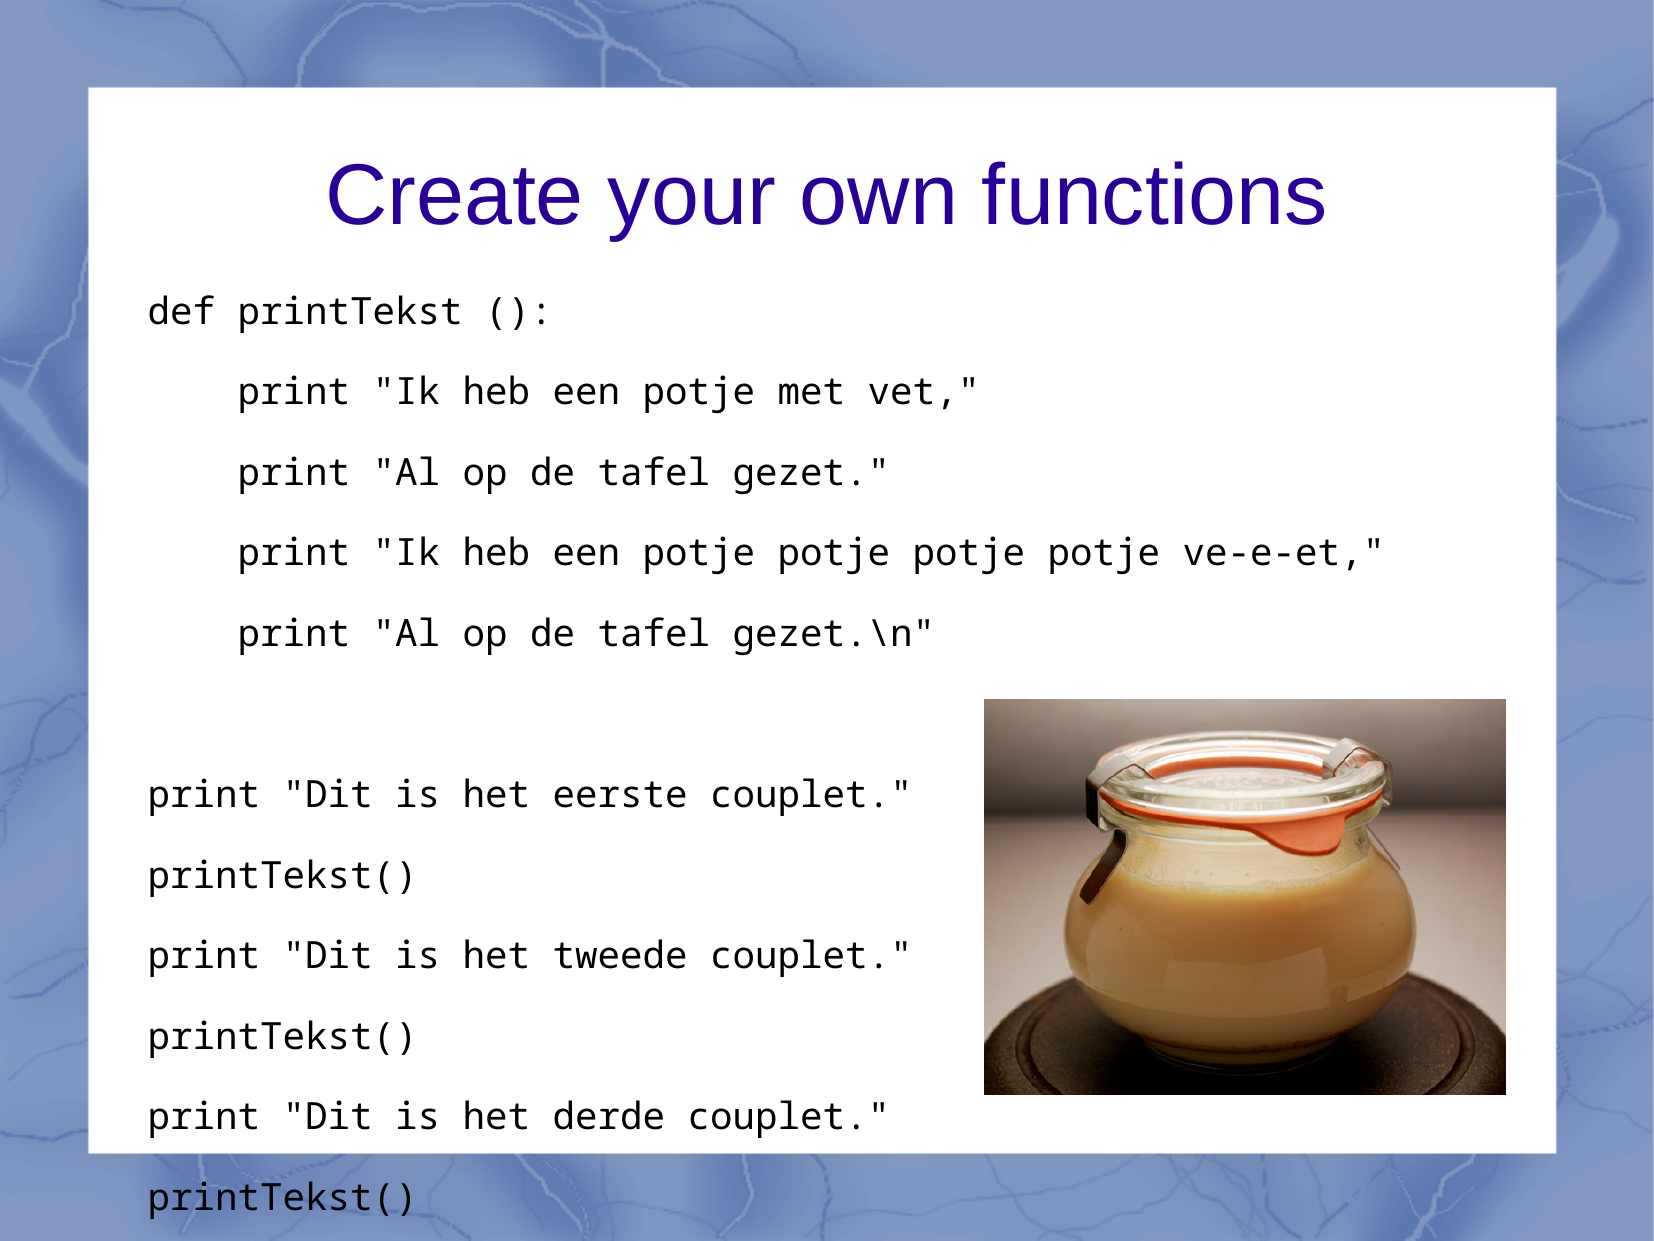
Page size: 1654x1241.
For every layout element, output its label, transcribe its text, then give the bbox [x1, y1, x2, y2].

picture [0, 0, 1654, 1241]
list def printTekst (): print "Ik heb een potje met vet," print "Al op de tafel gezet." print "Ik heb een potje potje potje potje ve-e-et," print "Al op de tafel gezet.\n" print "Dit is het eerste couplet." printTekst() print "Dit is het tweede couplet." printTekst() print "Dit is het derde couplet." printTekst() [147, 284, 1506, 1205]
title Create your own functions [118, 90, 1536, 298]
